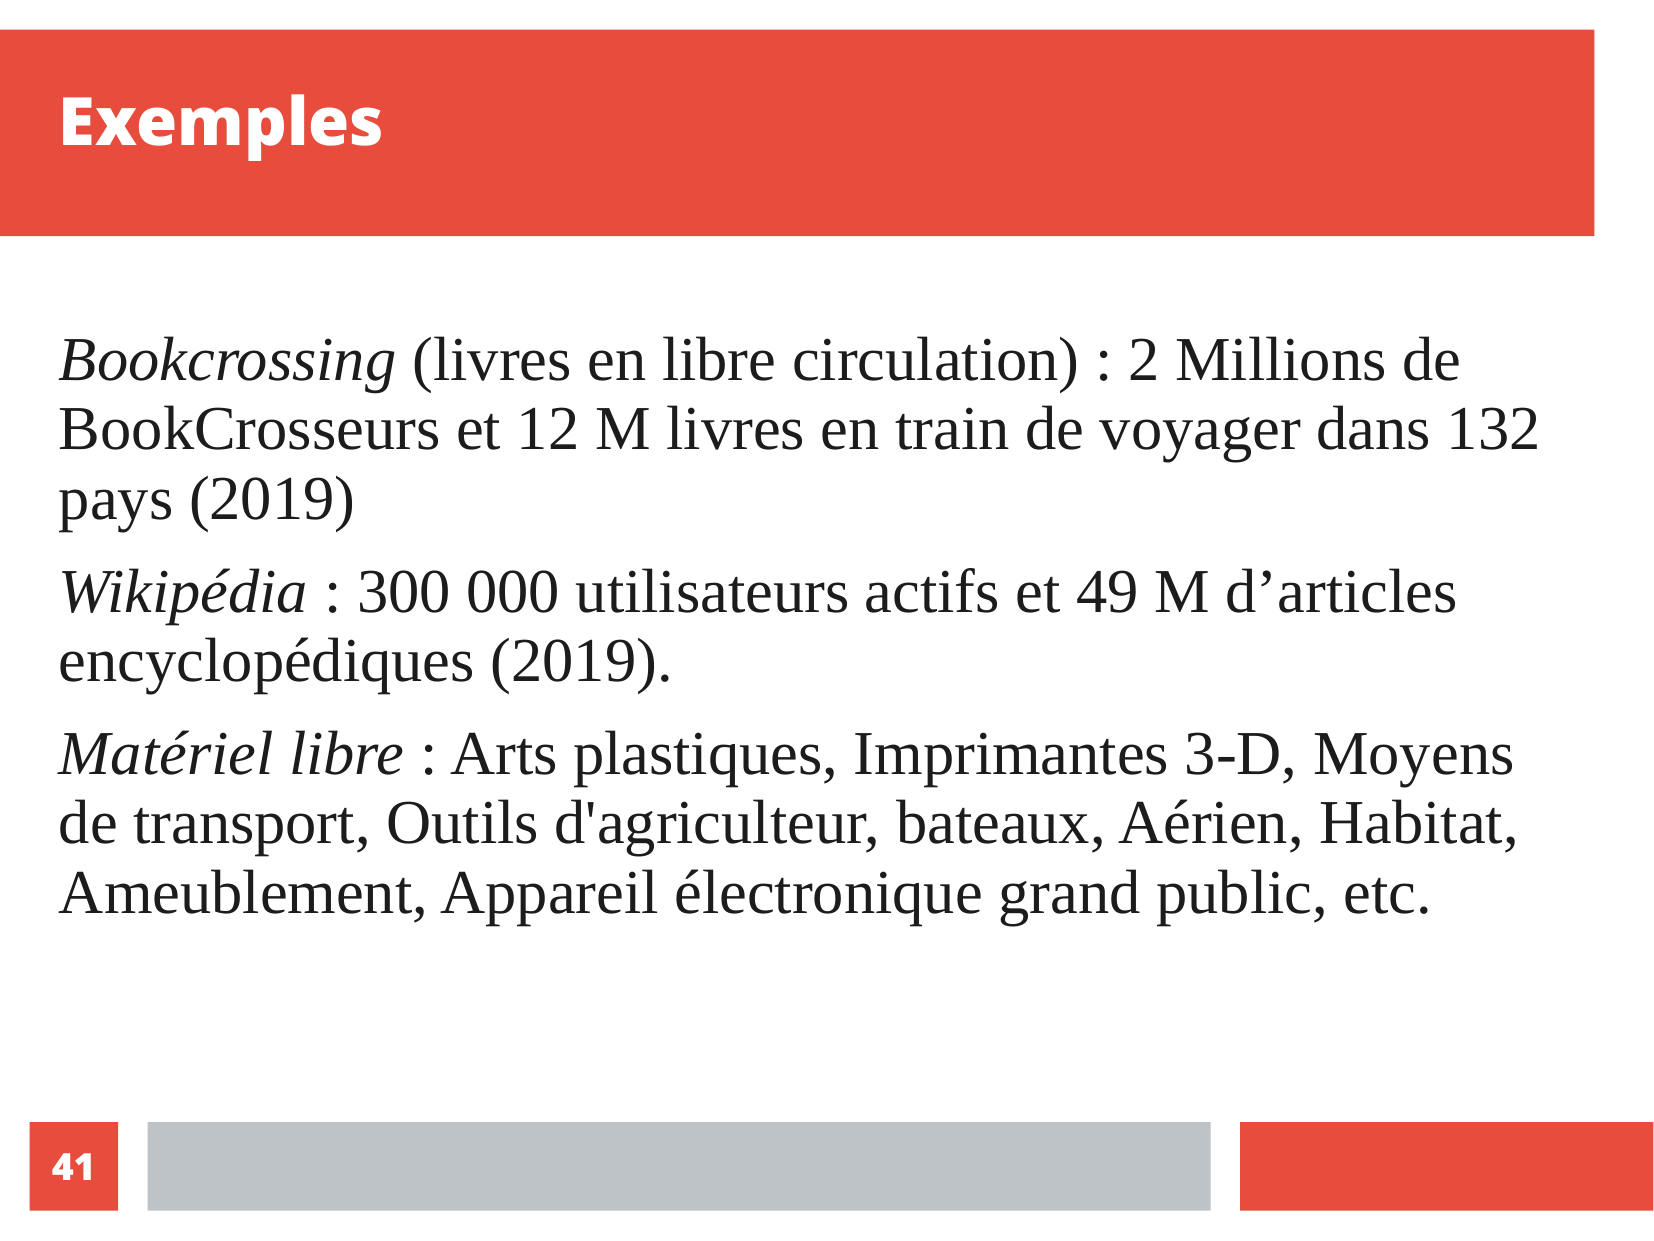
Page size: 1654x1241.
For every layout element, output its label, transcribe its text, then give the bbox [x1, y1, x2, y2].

list Bookcrossing (livres en libre circulation) : 2 Millions de BookCrosseurs et 12 M livres en train de voyager dans 132 pays (2019) Wikipédia : 300 000 utilisateurs actifs et 49 M d’articles encyclopédiques (2019). Matériel libre : Arts plastiques, Imprimantes 3-D, Moyens de transport, Outils d'agriculteur, bateaux, Aérien, Habitat, Ameublement, Appareil électronique grand public, etc. [59, 324, 1565, 1093]
title Exemples [59, 59, 1595, 166]
